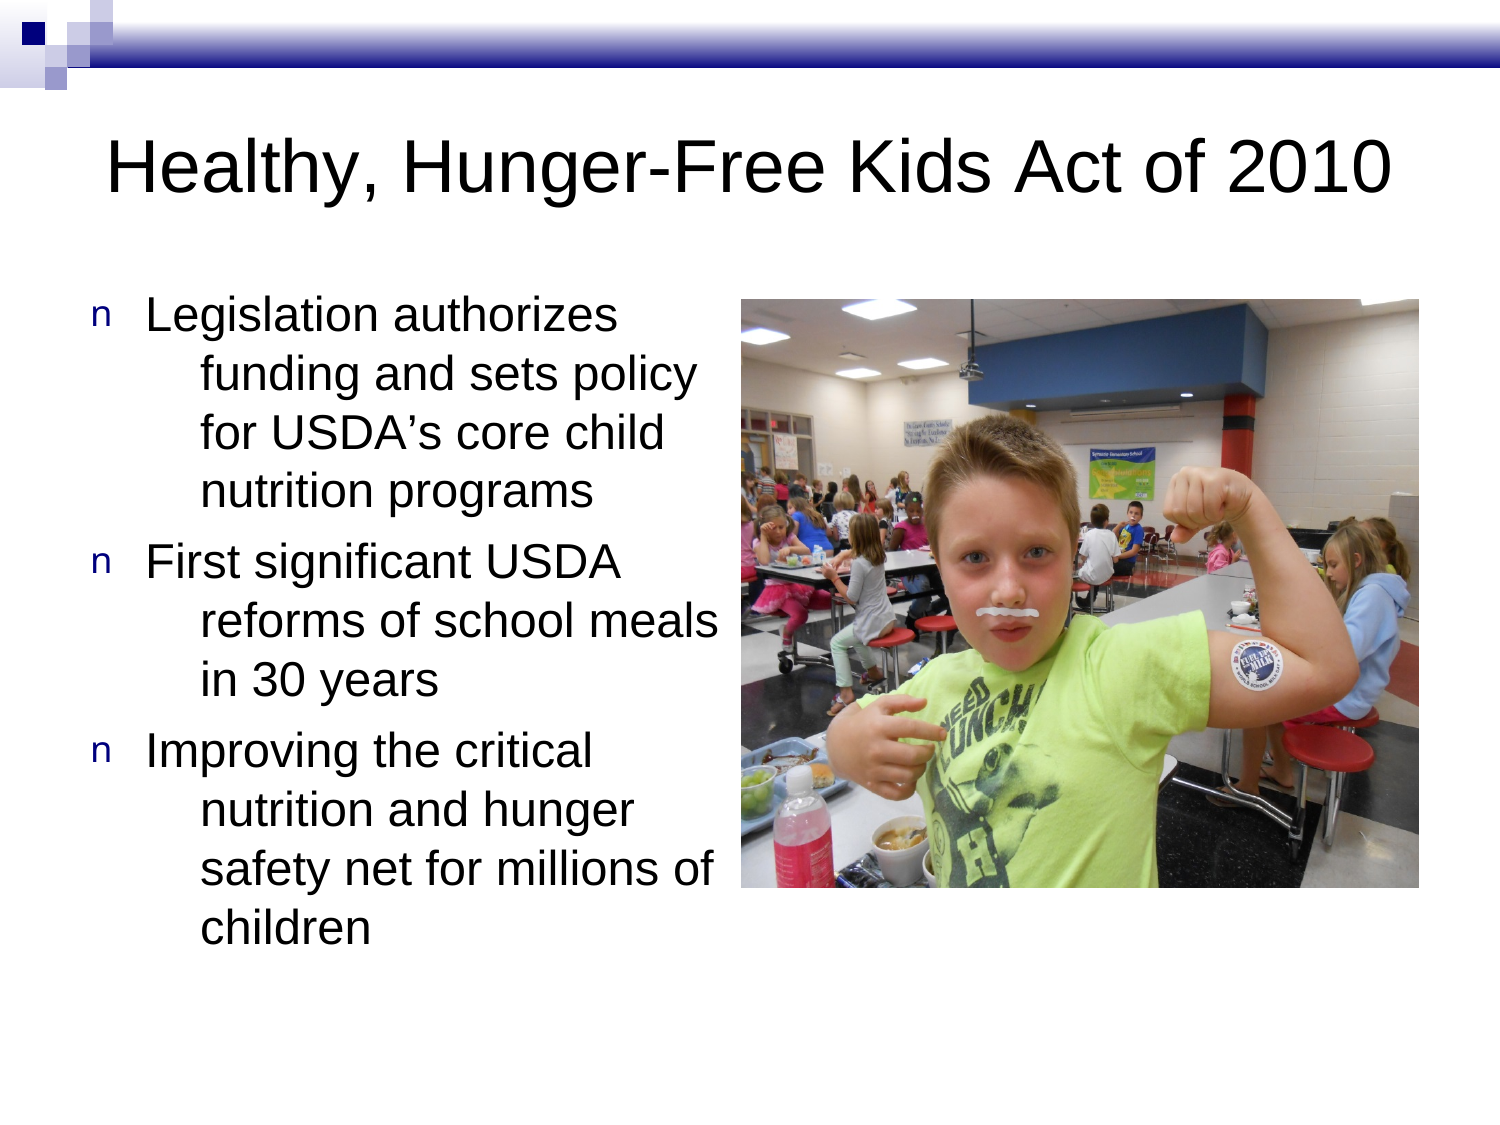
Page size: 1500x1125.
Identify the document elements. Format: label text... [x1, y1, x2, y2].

picture [741, 299, 1419, 888]
title Healthy, Hunger-Free Kids Act of 2010 [75, 75, 1426, 250]
list Legislation authorizes funding and sets policy for USDA’s core child nutrition programs First significant USDA reforms of school meals in 30 years Improving the critical nutrition and hunger safety net for millions of children [75, 275, 738, 963]
